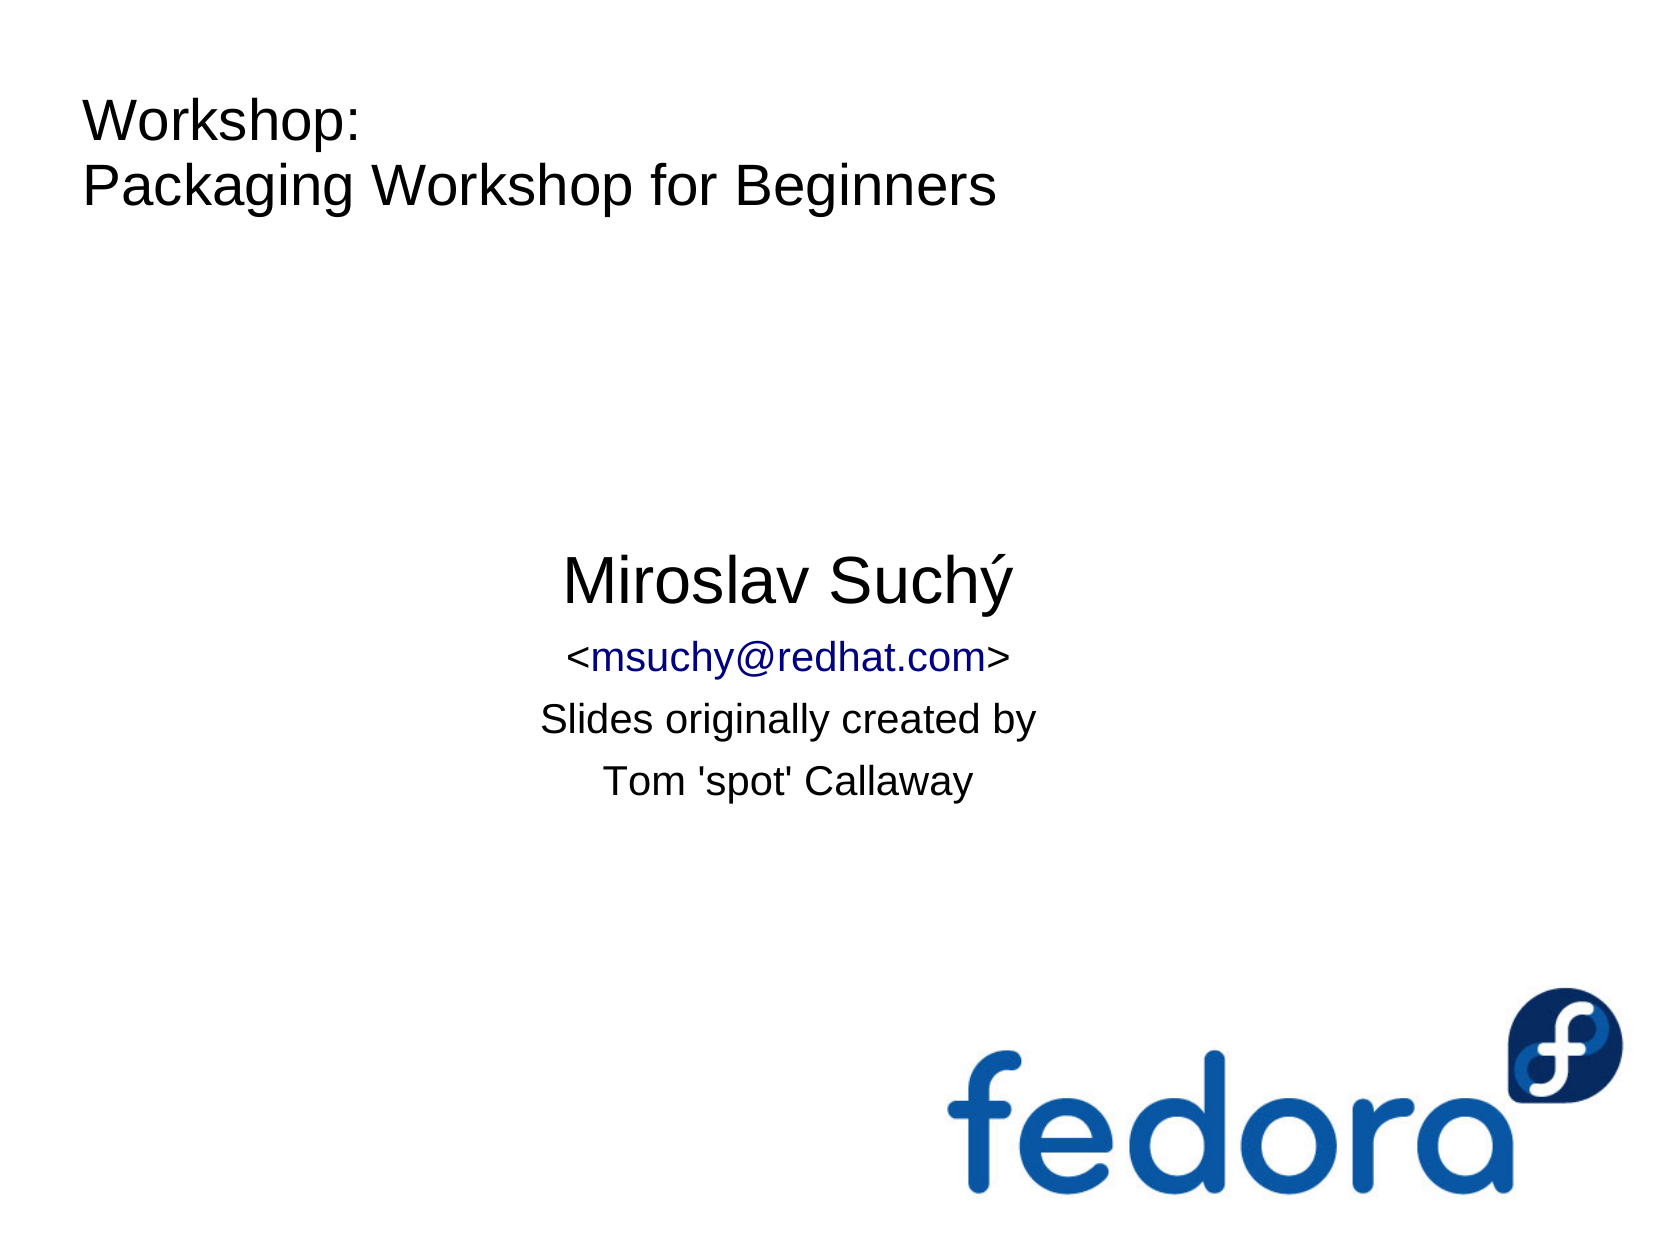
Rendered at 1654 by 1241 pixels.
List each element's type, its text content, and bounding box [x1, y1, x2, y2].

subtitle Miroslav Suchý <msuchy@redhat.com> Slides originally created by Tom 'spot' Callaway [77, 264, 1500, 1174]
picture [925, 967, 1651, 1227]
title Workshop: Packaging Workshop for Beginners [82, 49, 1571, 257]
